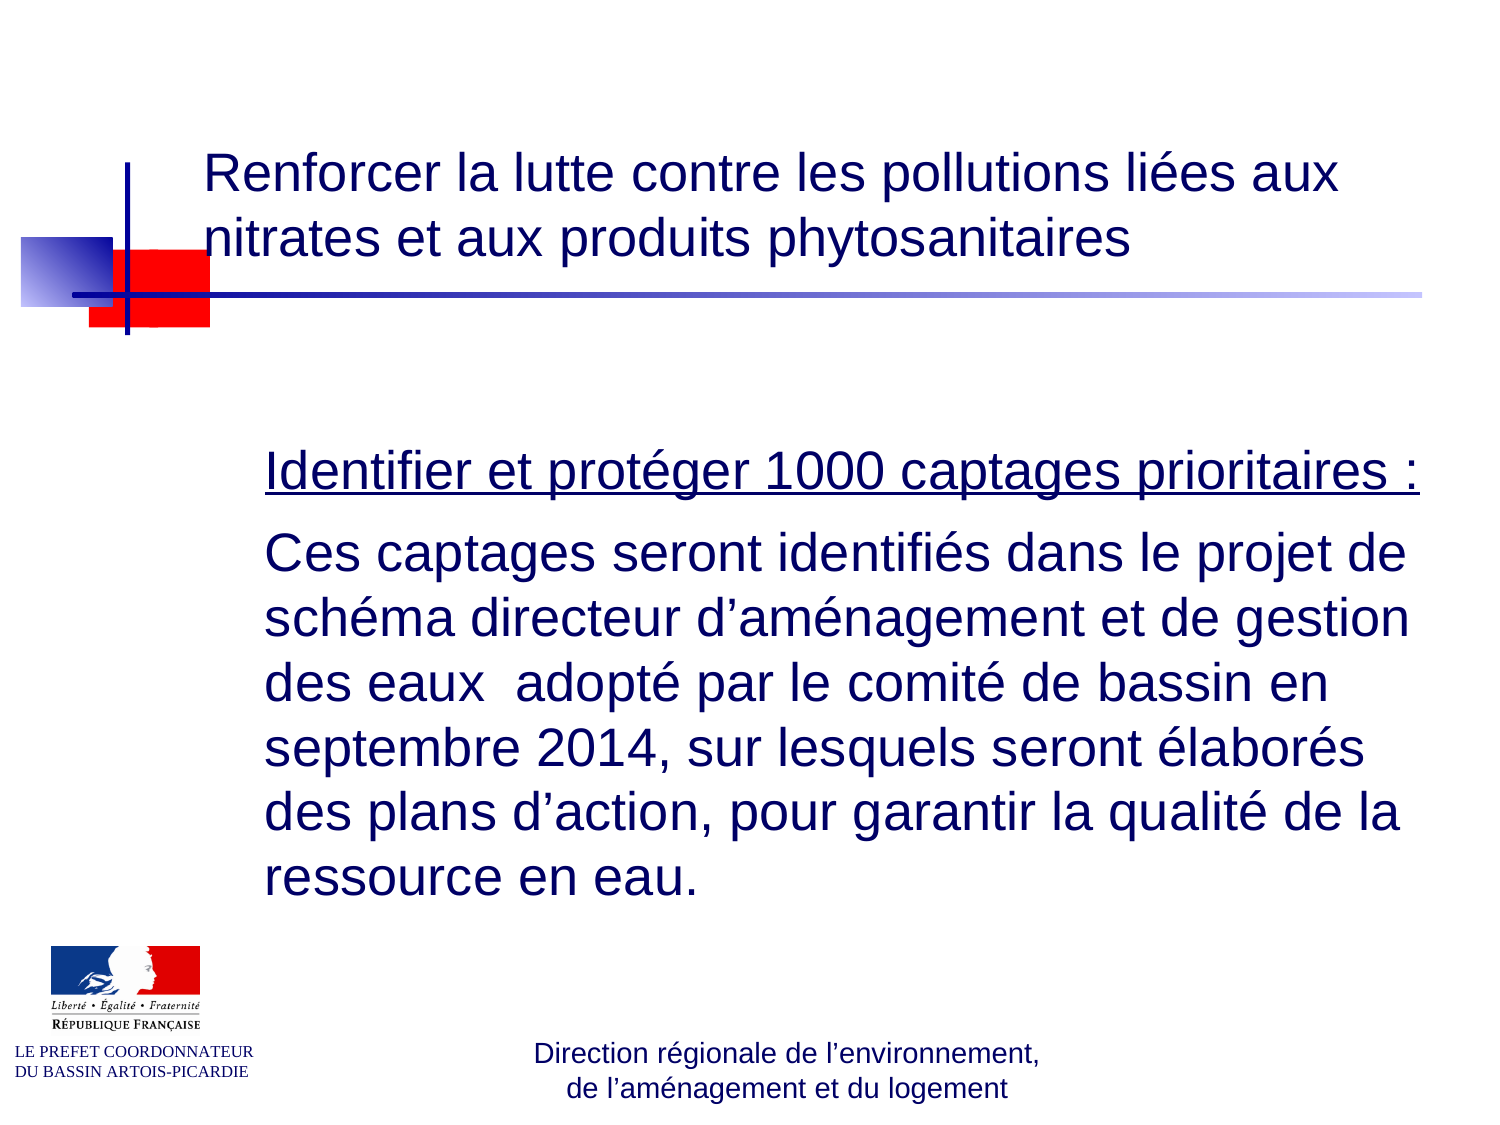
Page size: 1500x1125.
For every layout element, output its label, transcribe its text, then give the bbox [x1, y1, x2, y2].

title Renforcer la lutte contre les pollutions liées aux nitrates et aux produits phytosanitaires [188, 100, 1468, 304]
list Identifier et protéger 1000 captages prioritaires : Ces captages seront identifiés dans le projet de schéma directeur d’aménagement et de gestion des eaux adopté par le comité de bassin en septembre 2014, sur lesquels seront élaborés des plans d’action, pour garantir la qualité de la ressource en eau. [193, 331, 1469, 1022]
picture [51, 946, 200, 1036]
